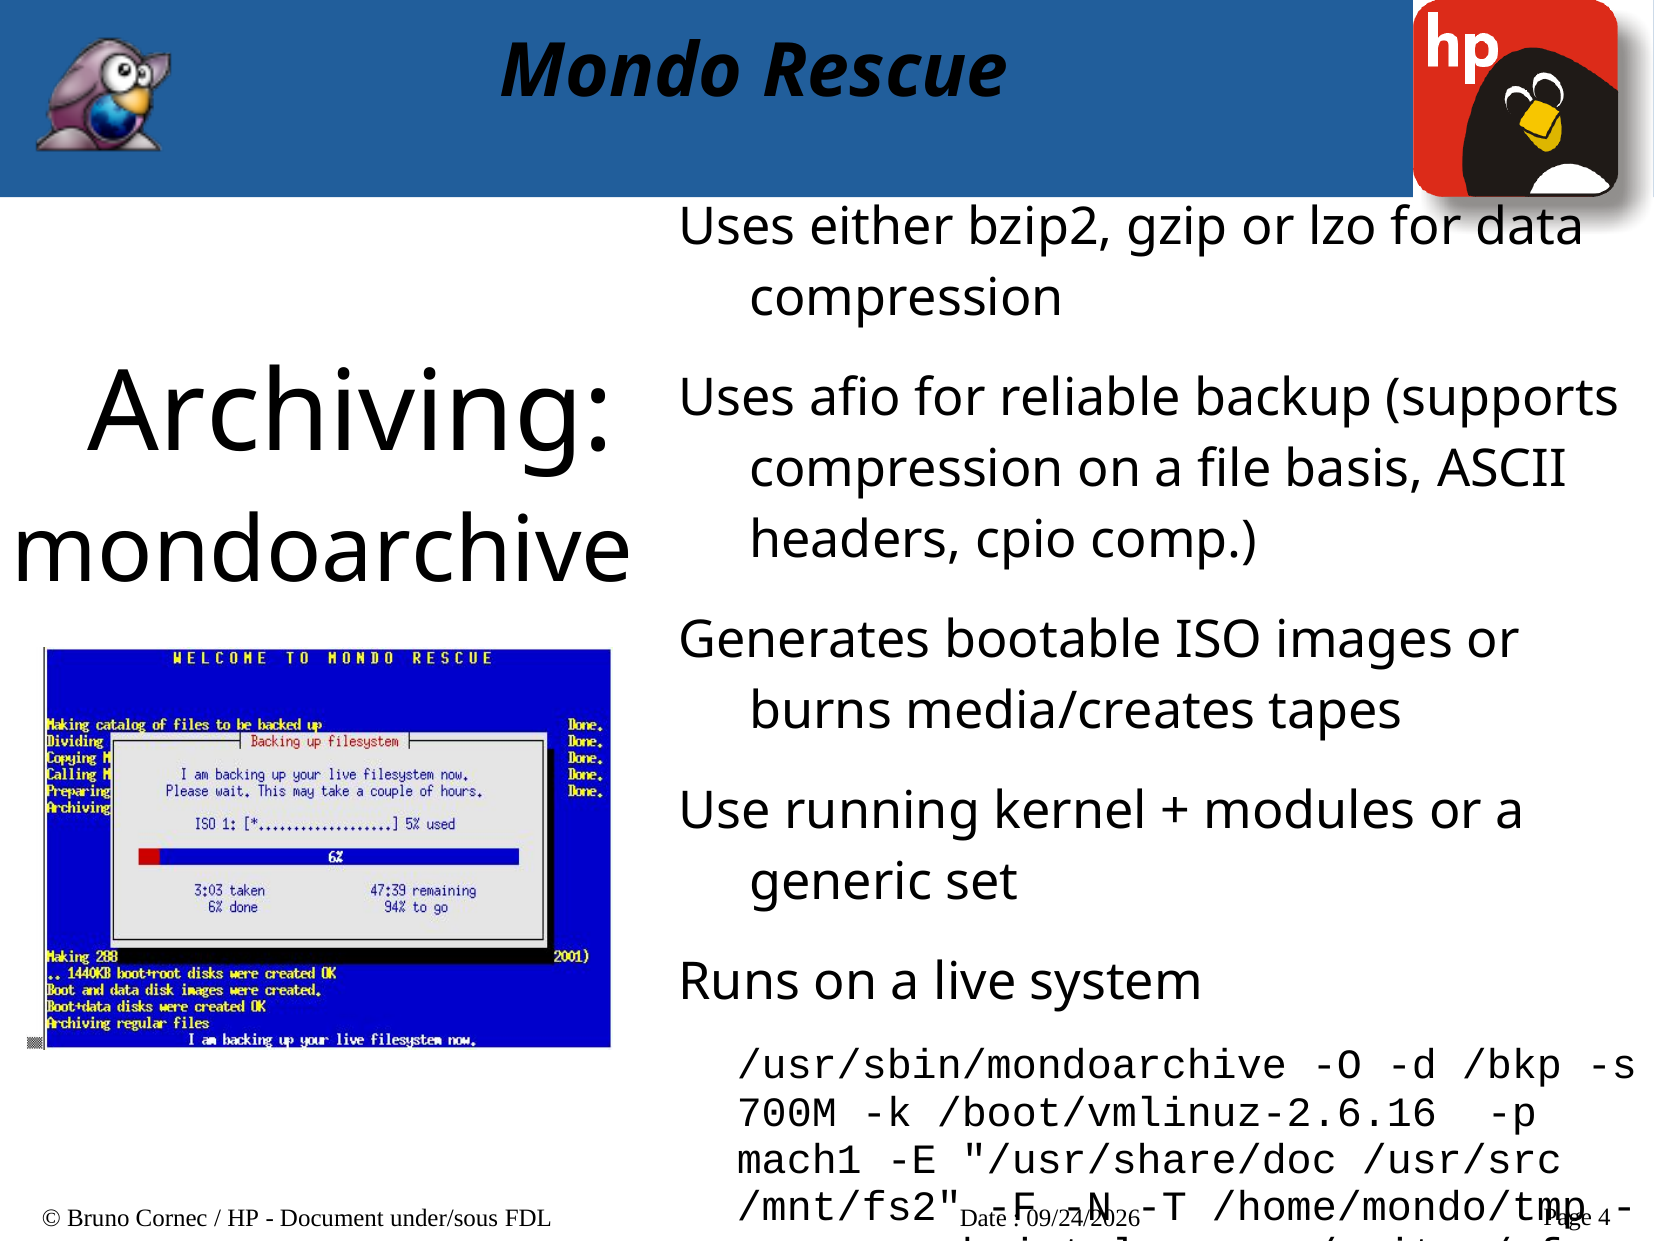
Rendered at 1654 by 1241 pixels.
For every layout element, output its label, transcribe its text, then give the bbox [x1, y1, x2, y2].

text_box Archiving: mondoarchive [0, 330, 666, 610]
list Uses either bzip2, gzip or lzo for data compression Uses afio for reliable backup (supports compression on a file basis, ASCII headers, cpio comp.) Generates bootable ISO images or burns media/creates tapes Use running kernel + modules or a generic set Runs on a live system /usr/sbin/mondoarchive -O -d /bkp -s 700M -k /boot/vmlinuz-2.6.16 -p mach1 -E "/usr/share/doc /usr/src /mnt/fs2" -F -N -T /home/mondo/tmp -n server.hpintelco.org:/writer/nfs [666, 189, 1654, 1223]
picture [0, 0, 211, 199]
picture [1413, 0, 1654, 189]
picture [26, 647, 613, 1050]
